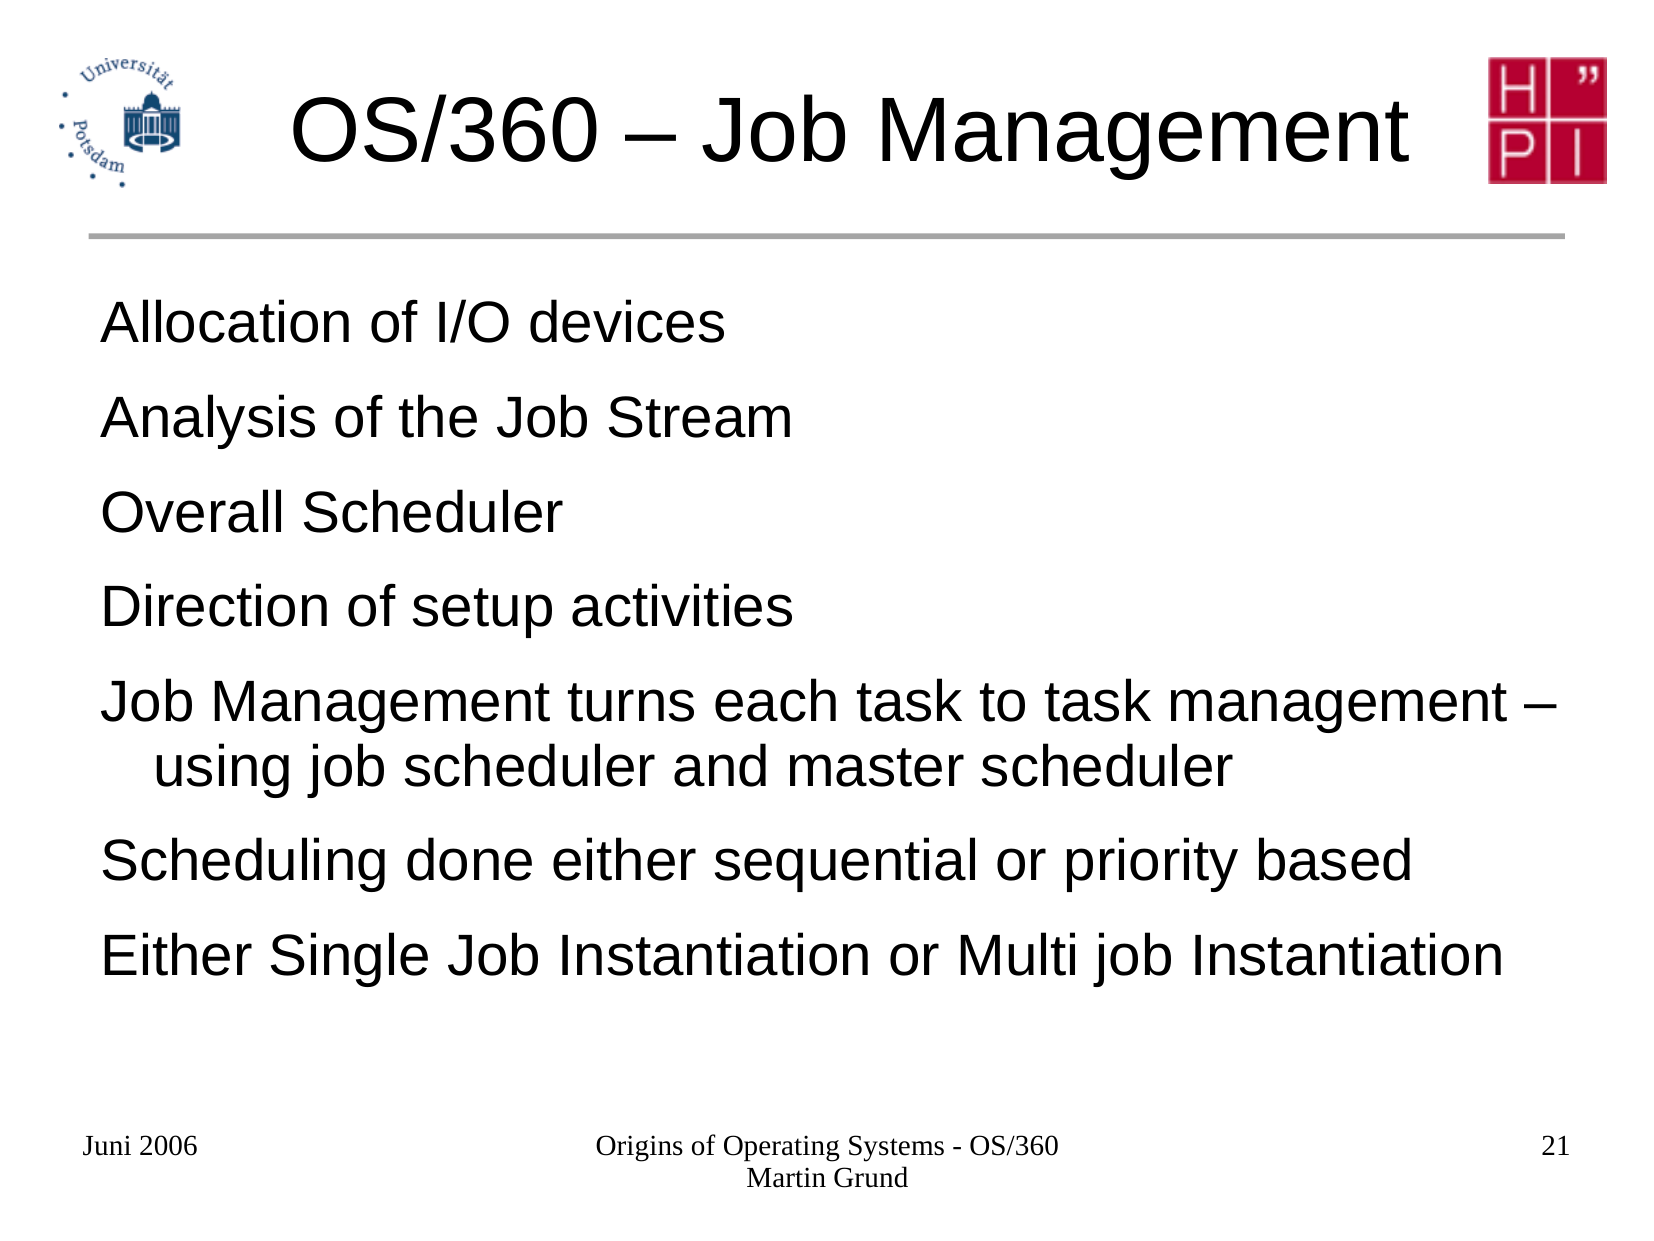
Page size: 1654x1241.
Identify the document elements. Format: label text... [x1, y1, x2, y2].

title OS/360 – Job Management [230, 25, 1471, 233]
picture [1488, 57, 1607, 184]
list Allocation of I/O devices Analysis of the Job Stream Overall Scheduler Direction of setup activities Job Management turns each task to task management – using job scheduler and master scheduler Scheduling done either sequential or priority based Either Single Job Instantiation or Multi job Instantiation [82, 290, 1571, 1109]
picture [59, 58, 181, 188]
